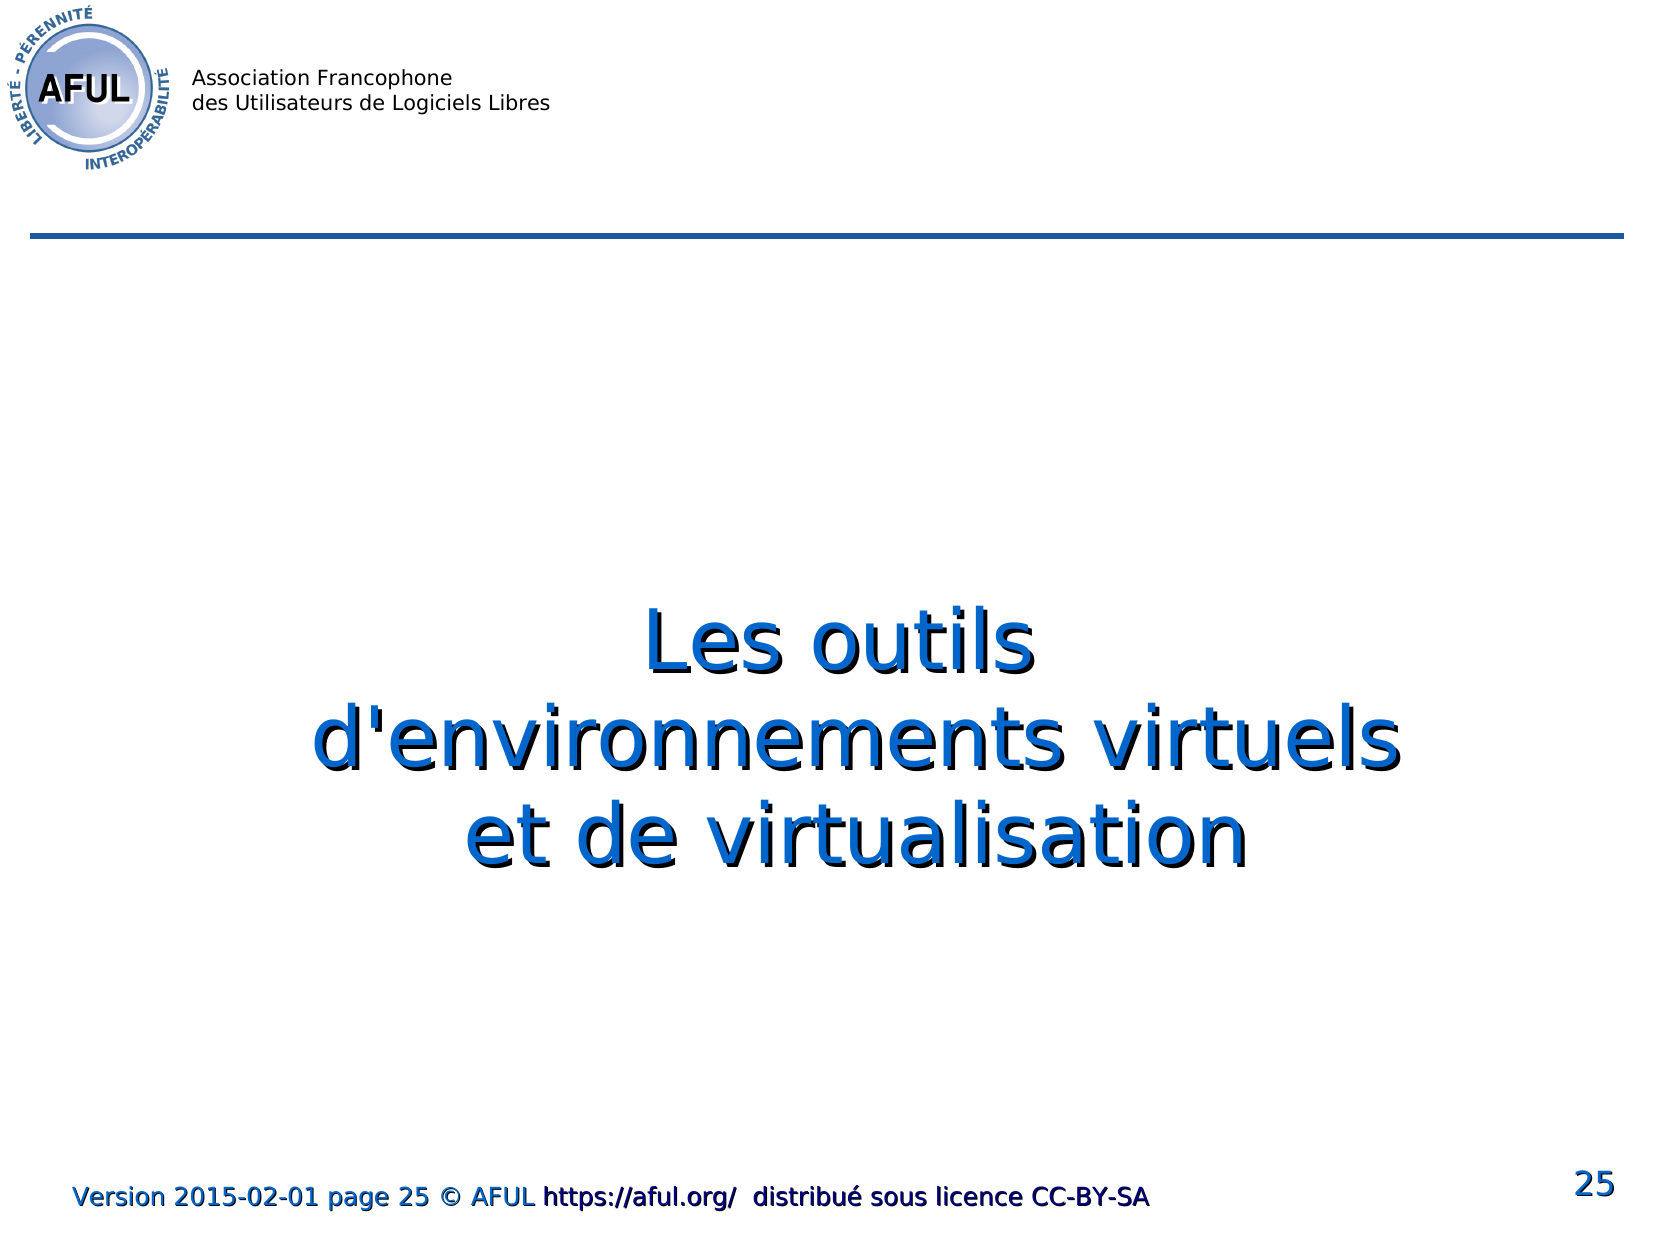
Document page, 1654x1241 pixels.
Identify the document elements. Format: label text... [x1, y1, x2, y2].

picture [0, 0, 178, 178]
subtitle Les outils d'environnements virtuels et de virtualisation [47, 265, 1595, 1211]
